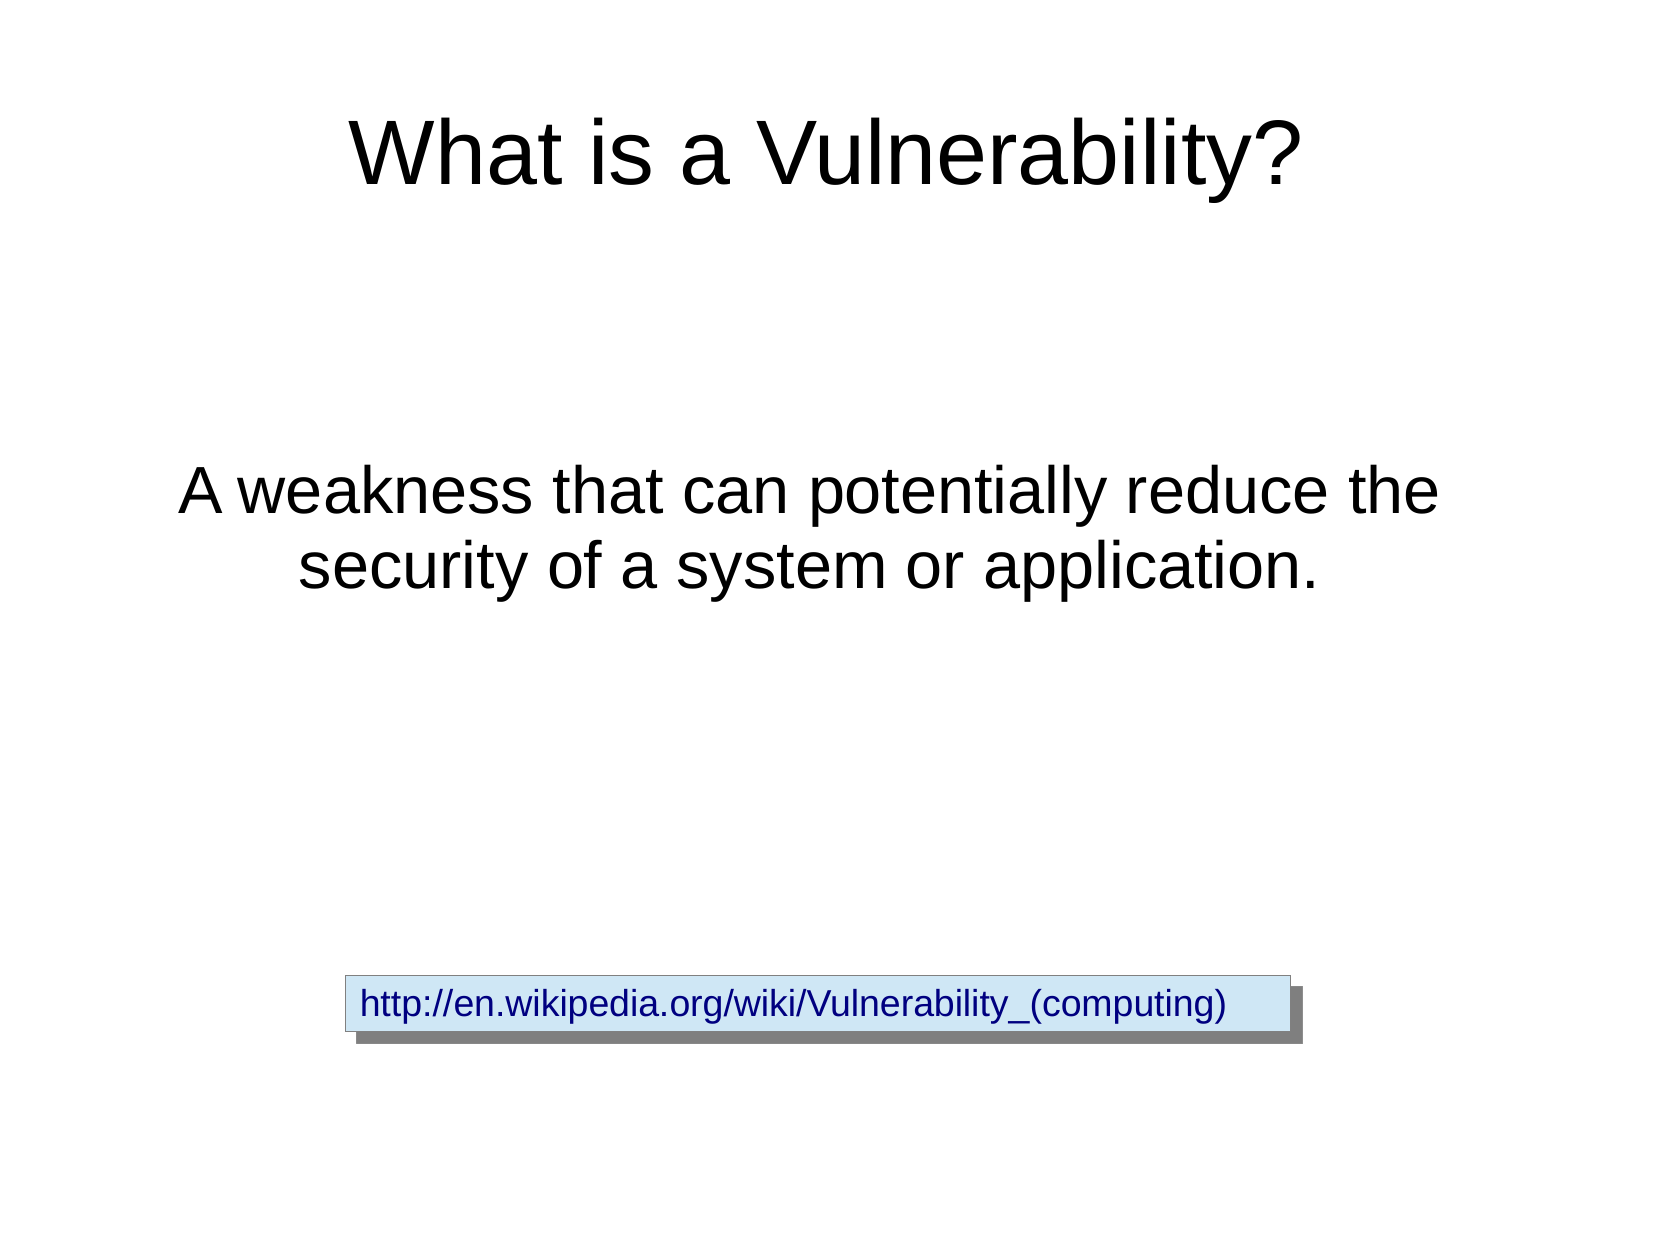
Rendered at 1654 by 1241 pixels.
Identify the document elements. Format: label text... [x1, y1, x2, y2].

title What is a Vulnerability? [82, 49, 1571, 257]
subtitle A weakness that can potentially reduce the security of a system or application. [82, 290, 1538, 766]
text_box http://en.wikipedia.org/wiki/Vulnerability_(computing) [345, 975, 1291, 1032]
